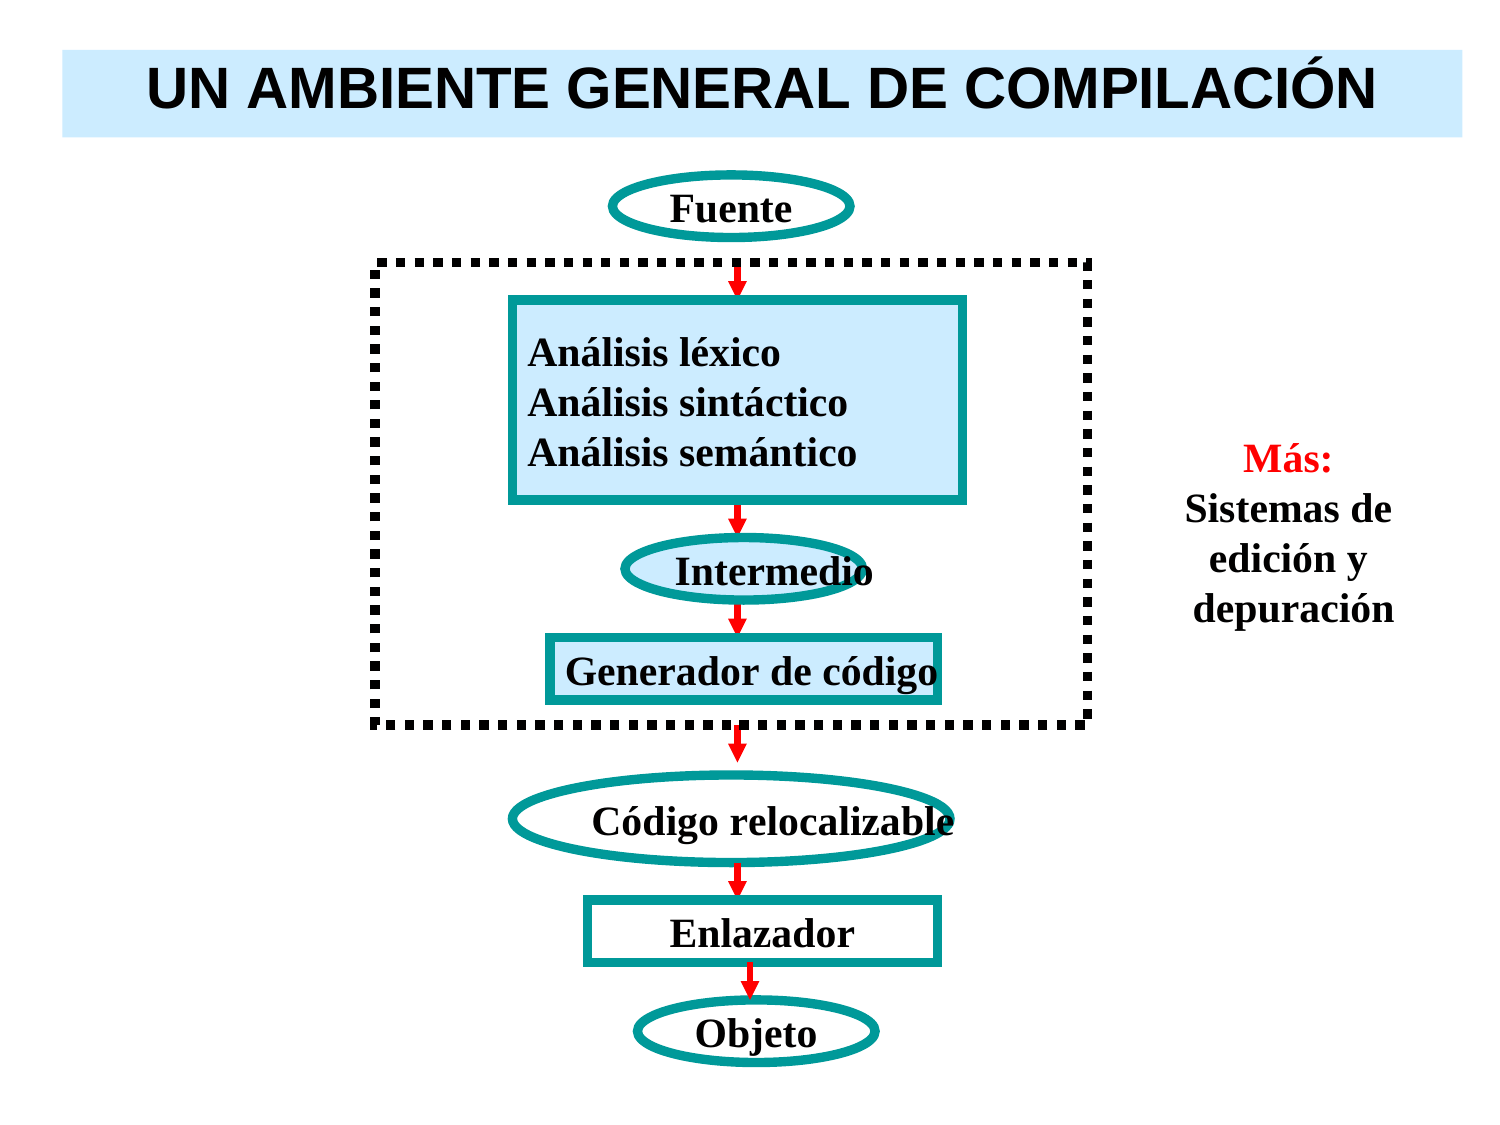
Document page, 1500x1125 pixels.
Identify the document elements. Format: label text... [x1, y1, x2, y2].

text_box Fuente [612, 174, 850, 238]
text_box Generador de código [549, 637, 938, 700]
text_box Más: Sistemas de edición y depuración [1137, 412, 1450, 651]
text_box Enlazador [587, 900, 938, 963]
title UN AMBIENTE GENERAL DE COMPILACIÓN [62, 49, 1463, 138]
text_box Intermedio [624, 537, 862, 601]
text_box Código relocalizable [512, 774, 950, 863]
text_box Análisis léxico Análisis sintáctico Análisis semántico [512, 299, 963, 500]
text_box Objeto [637, 999, 876, 1063]
